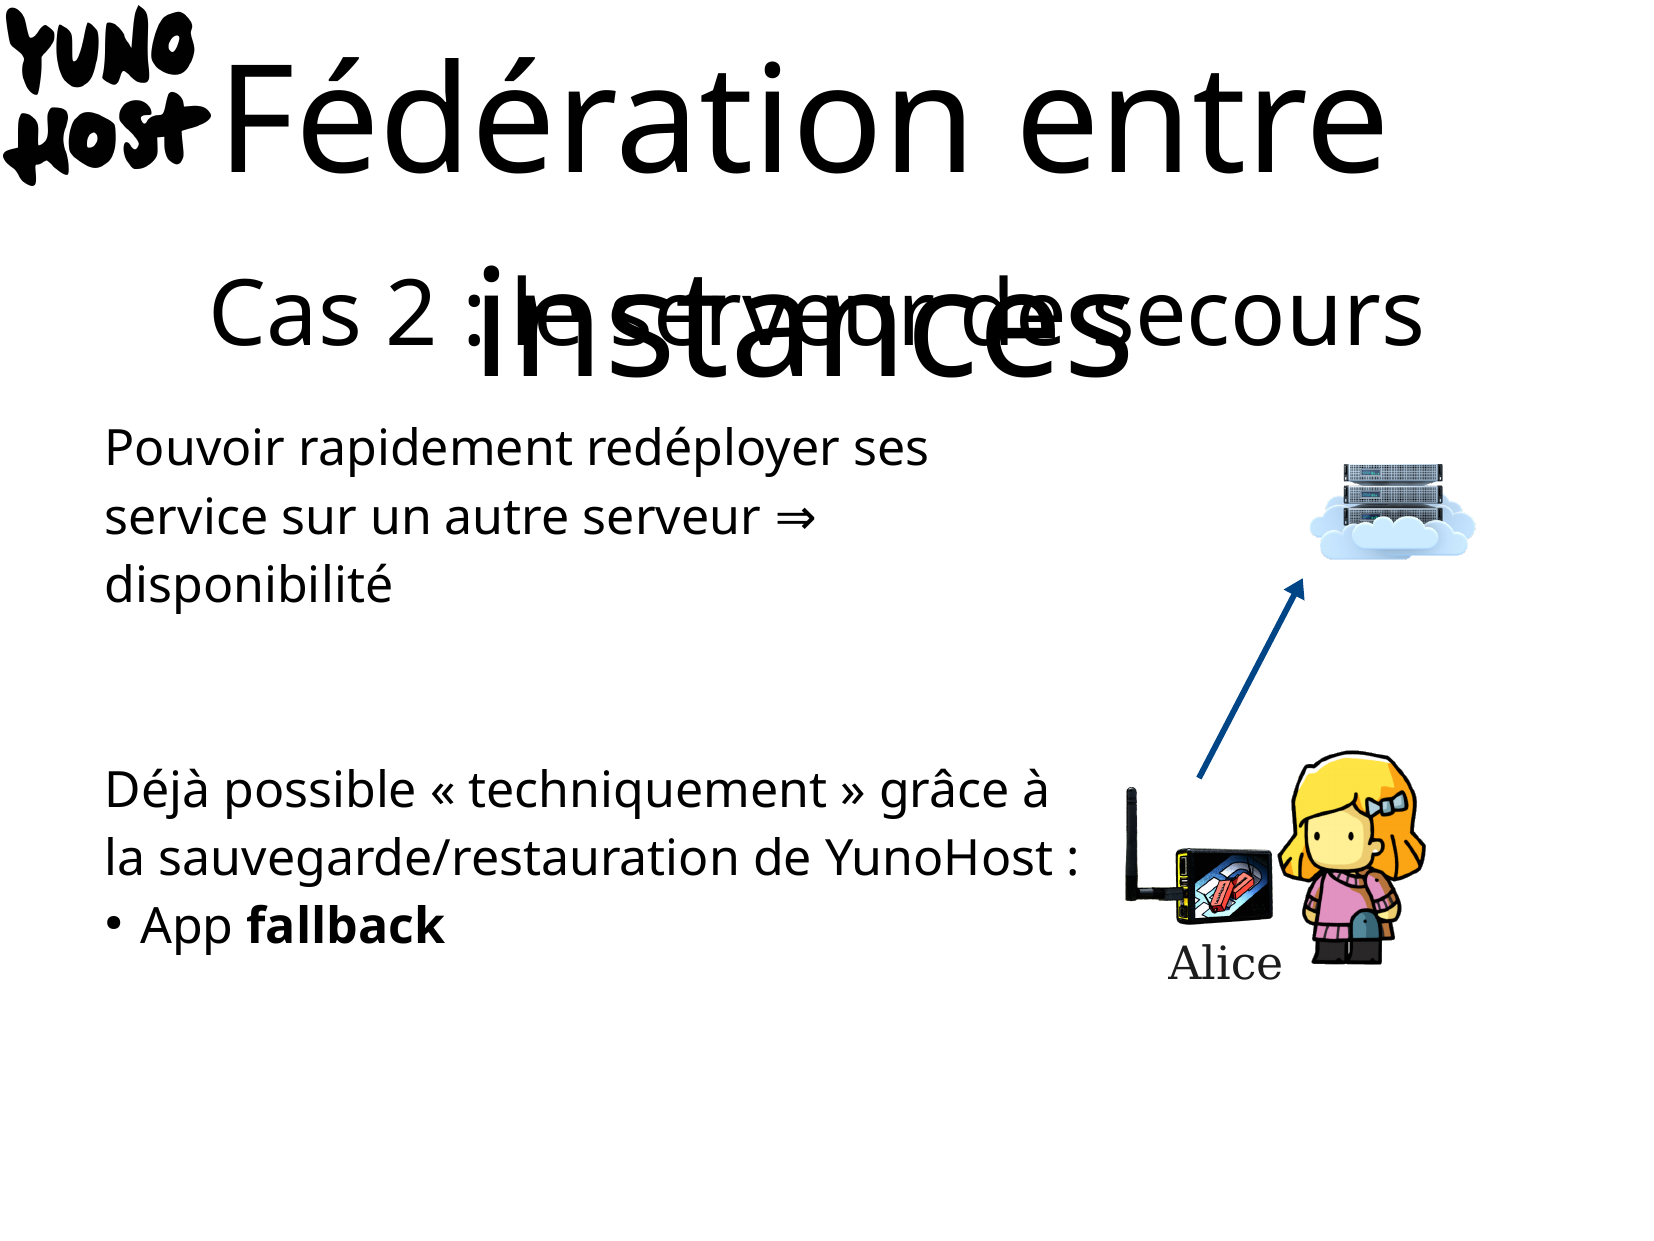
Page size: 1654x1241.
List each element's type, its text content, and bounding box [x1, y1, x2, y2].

text_box Pouvoir rapidement redéployer ses service sur un autre serveur ⇒ disponibilité Déjà possible « techniquement » grâce à la sauvegarde/restauration de YunoHost : App fallback [90, 405, 1111, 1092]
picture [3, 5, 60, 186]
title Le FuturTM Fédération entre instances [60, 1, 1549, 228]
picture [1111, 747, 1426, 966]
picture [1303, 455, 1483, 560]
text_box Cas 2 : le serveur de secours [75, 240, 1561, 409]
text_box Alice [1153, 929, 1304, 1002]
